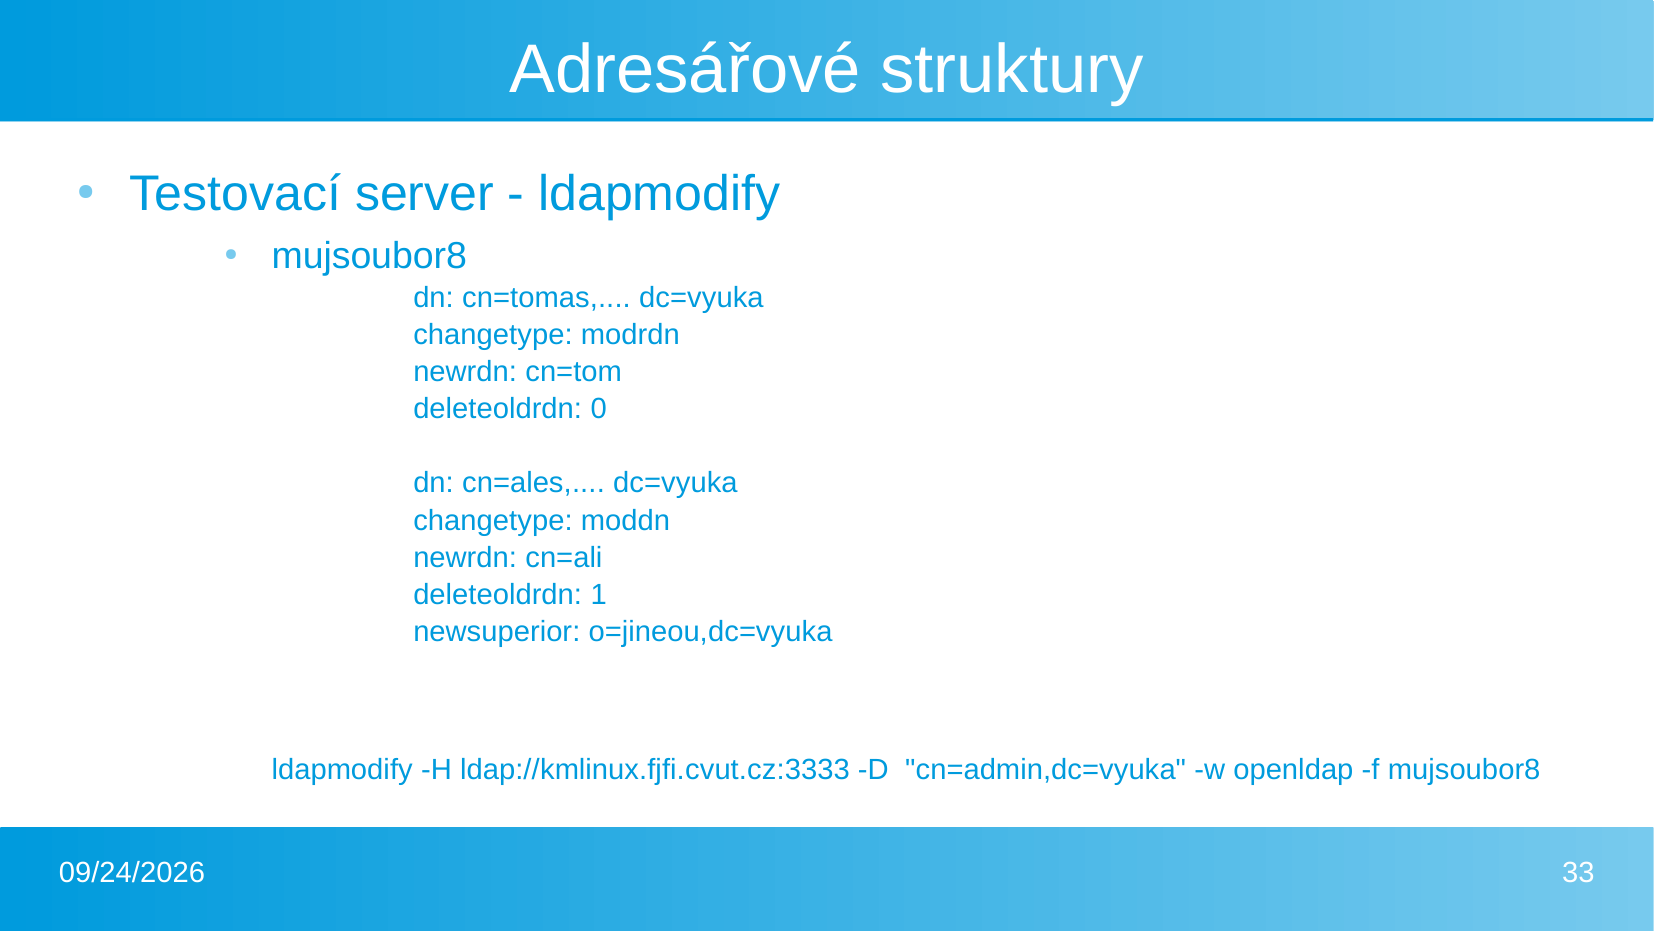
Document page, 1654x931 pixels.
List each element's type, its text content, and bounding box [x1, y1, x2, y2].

list Testovací server - ldapmodify mujsoubor8 dn: cn=tomas,.... dc=vyuka changetype: modrdn newrdn: cn=tom deleteoldrdn: 0 dn: cn=ales,.... dc=vyuka changetype: moddn newrdn: cn=ali deleteoldrdn: 1 newsuperior: o=jineou,dc=vyuka ldapmodify -H ldap://kmlinux.fjfi.cvut.cz:3333 -D "cn=admin,dc=vyuka" -w openldap -f mujsoubor8 [59, 165, 1595, 756]
title Adresářové struktury [59, 29, 1595, 108]
